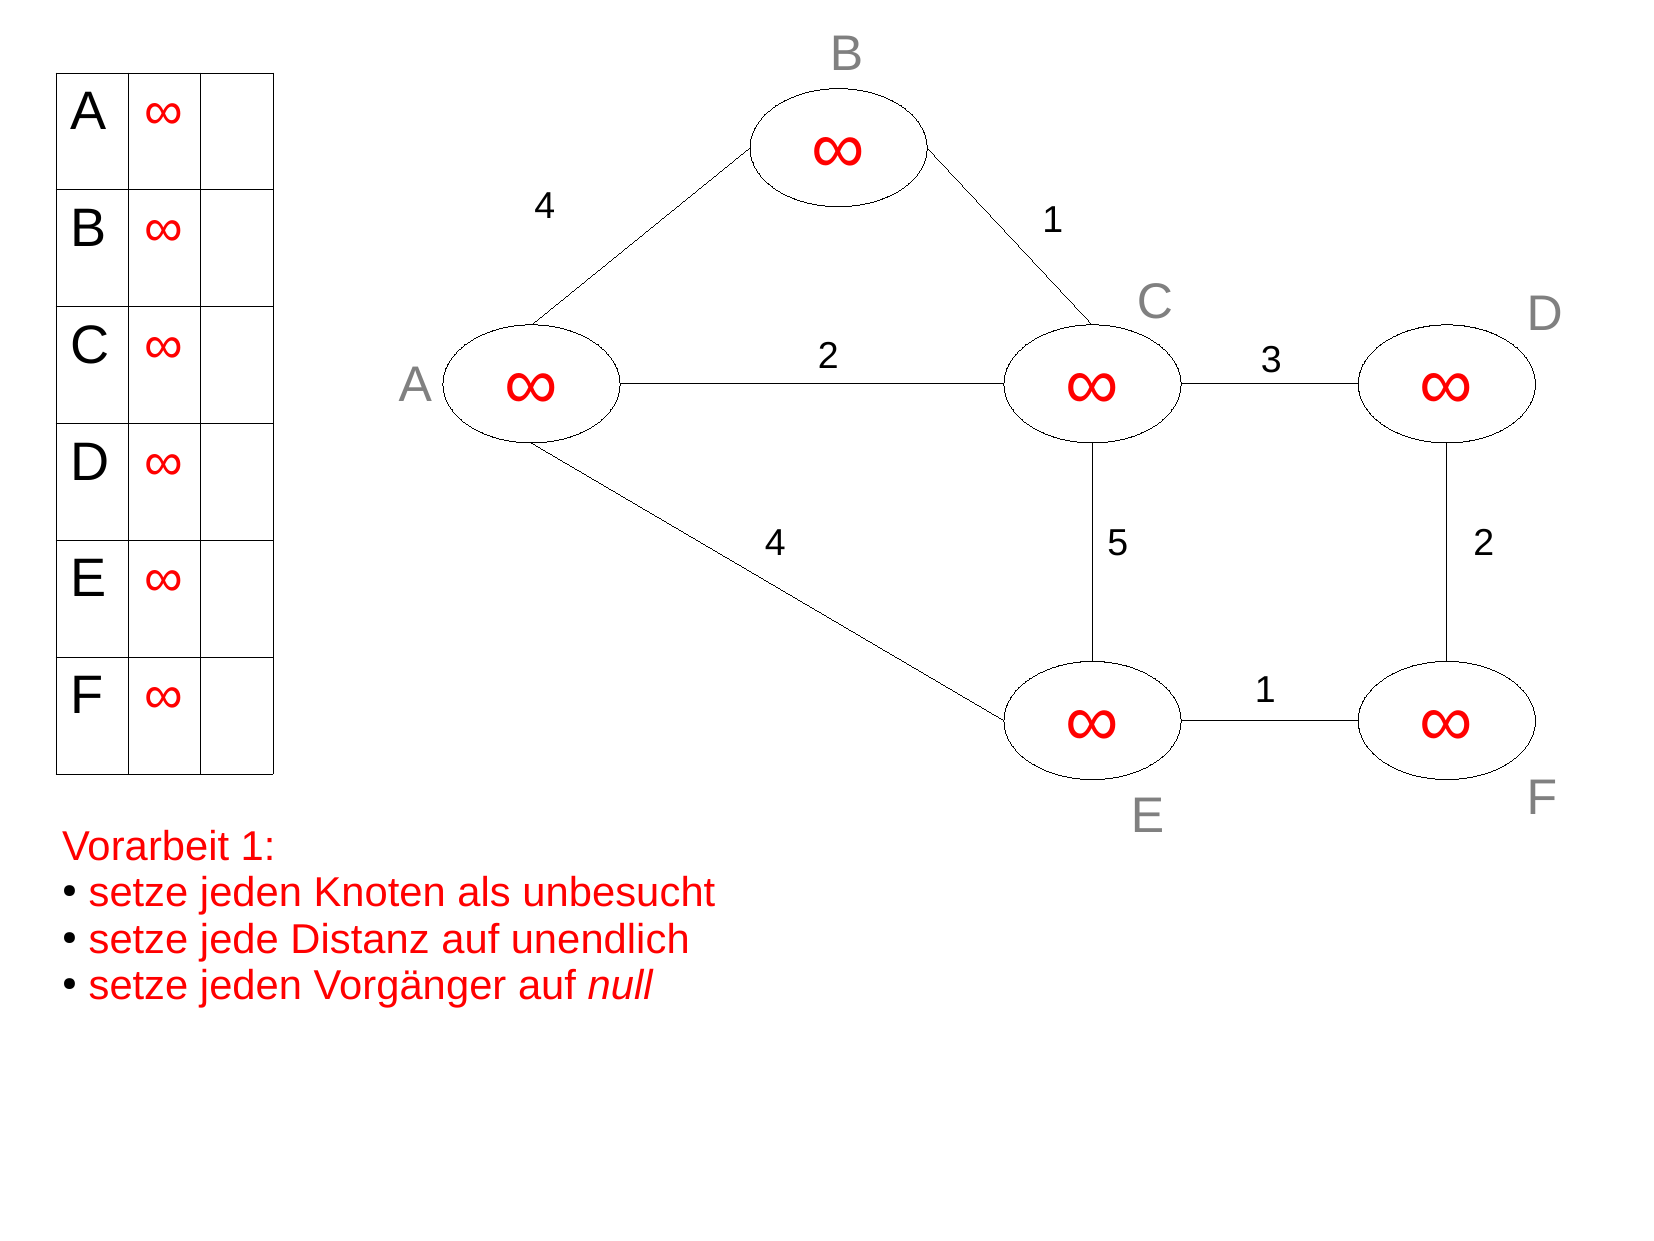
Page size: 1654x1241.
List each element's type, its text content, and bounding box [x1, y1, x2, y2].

text_box 4 [519, 177, 579, 235]
table_cell ∞ [129, 307, 200, 423]
text_box 2 [1458, 513, 1518, 585]
table_cell [201, 424, 273, 540]
table_cell ∞ [129, 658, 200, 774]
table_cell E [57, 541, 128, 657]
table_cell F [57, 658, 128, 774]
text_box F [1511, 761, 1601, 869]
text_box ∞ [1003, 661, 1182, 780]
text_box E [1116, 779, 1176, 851]
text_box Vorarbeit 1: setze jeden Knoten als unbesucht setze jede Distanz auf unendlich setze jeden Vorgänger auf null [47, 815, 904, 1064]
table_cell ∞ [129, 424, 200, 540]
text_box A [383, 348, 473, 432]
table_cell [201, 541, 273, 657]
table_cell [201, 190, 273, 306]
text_box ∞ [1358, 661, 1536, 780]
table_cell ∞ [129, 541, 200, 657]
text_box ∞ [750, 89, 928, 207]
text_box C [1122, 265, 1211, 361]
table_cell D [57, 424, 128, 540]
text_box B [814, 17, 904, 89]
text_box 5 [1092, 513, 1152, 573]
text_box ∞ [1003, 324, 1182, 443]
text_box ∞ [1358, 324, 1536, 443]
text_box 4 [750, 513, 810, 571]
table_header A [57, 74, 128, 189]
text_box 3 [1246, 330, 1306, 390]
text_box 1 [1240, 661, 1300, 725]
table_header [201, 74, 273, 189]
text_box 1 [1027, 191, 1087, 249]
table_cell ∞ [129, 190, 200, 306]
table_cell C [57, 307, 128, 423]
text_box ∞ [461, 324, 621, 443]
table_header ∞ [129, 74, 200, 189]
table_cell B [57, 190, 128, 306]
text_box 2 [803, 326, 863, 384]
table_cell [201, 658, 273, 774]
table_cell [201, 307, 273, 423]
text_box D [1511, 277, 1601, 367]
